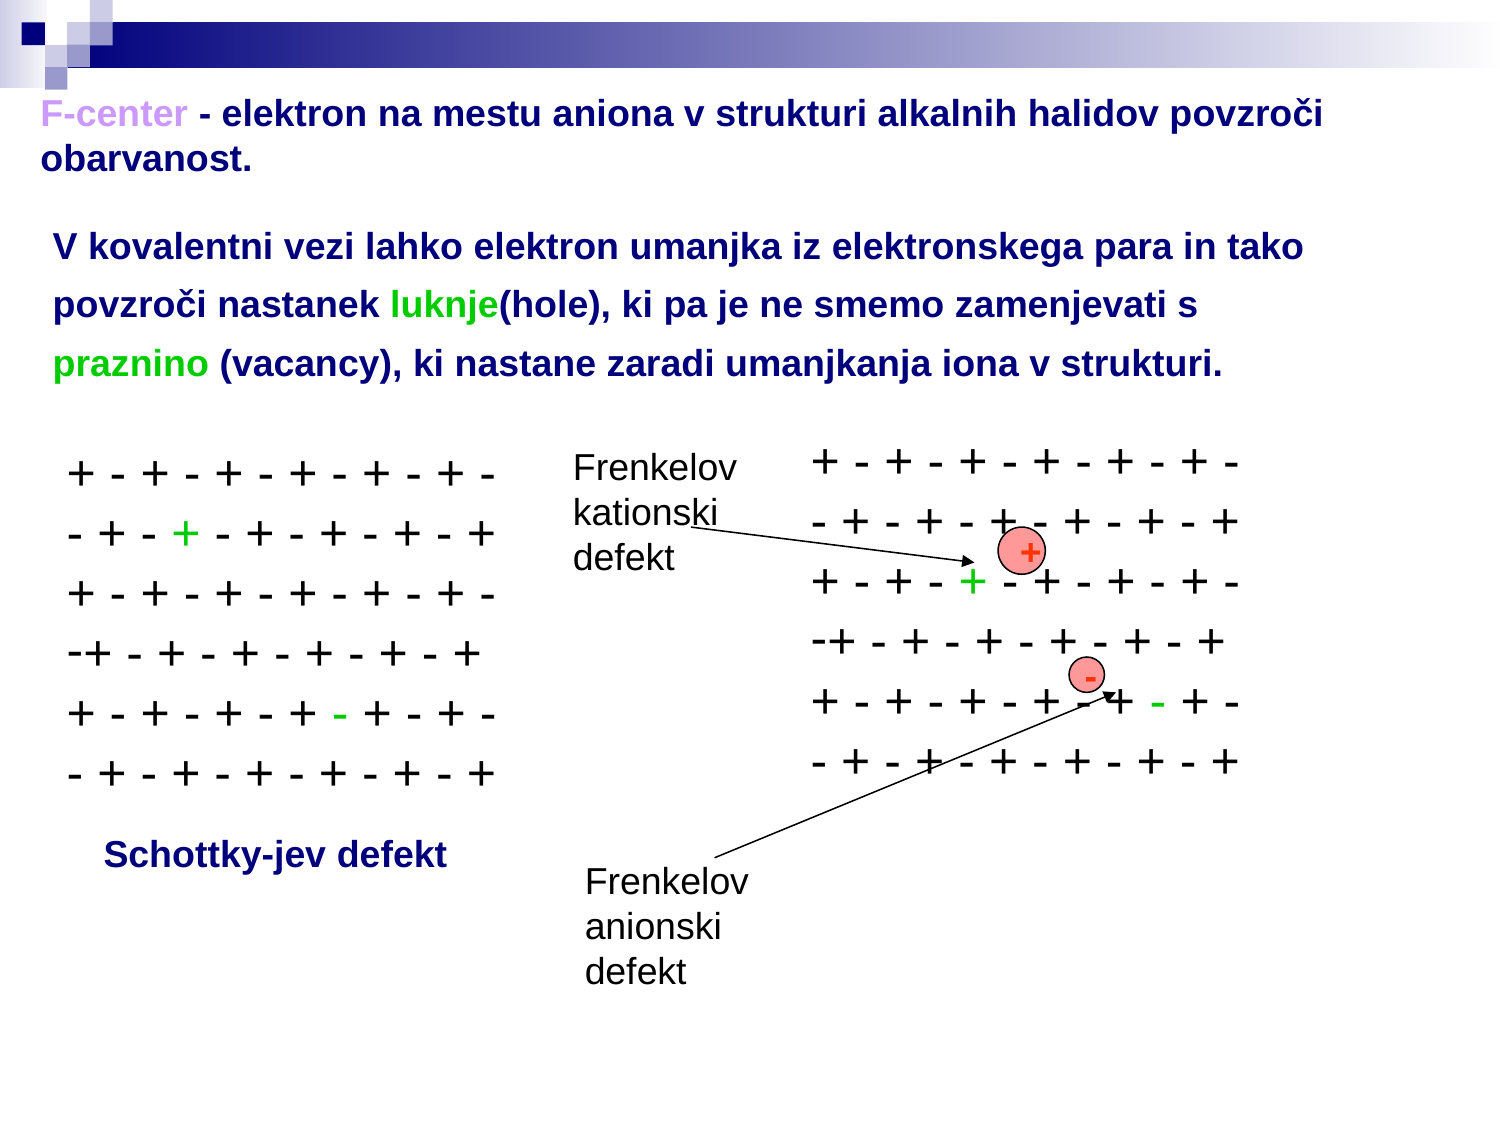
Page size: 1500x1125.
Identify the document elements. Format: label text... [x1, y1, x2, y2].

text_box Frenkelov anionski defekt [569, 849, 764, 1000]
text_box + [998, 527, 1046, 575]
text_box + - + - + - + - + - + - - + - + - + - + - + - + + - + - + - + - + - + - + - + - + - + - + - + + - + - + - + - + - + - - + - + - + - + - + - + [51, 432, 512, 808]
text_box + - + - + - + - + - + - - + - + - + - + - + - + + - + - + - + - + - + - + - + - + - + - + - + + - + - + - + - + - + - - + - + - + - + - + - + [795, 420, 1256, 797]
text_box Frenkelov kationski defekt [558, 435, 753, 587]
text_box Schottky-jev defekt [88, 822, 463, 883]
text_box - [1069, 656, 1105, 693]
text_box V kovalentni vezi lahko elektron umanjka iz elektronskega para in tako povzroči nastanek luknje(hole), ki pa je ne smemo zamenjevati s praznino (vacancy), ki nastane zaradi umanjkanja iona v strukturi. [37, 200, 1331, 392]
text_box F-center - elektron na mestu aniona v strukturi alkalnih halidov povzroči obarvanost. [25, 81, 1351, 187]
